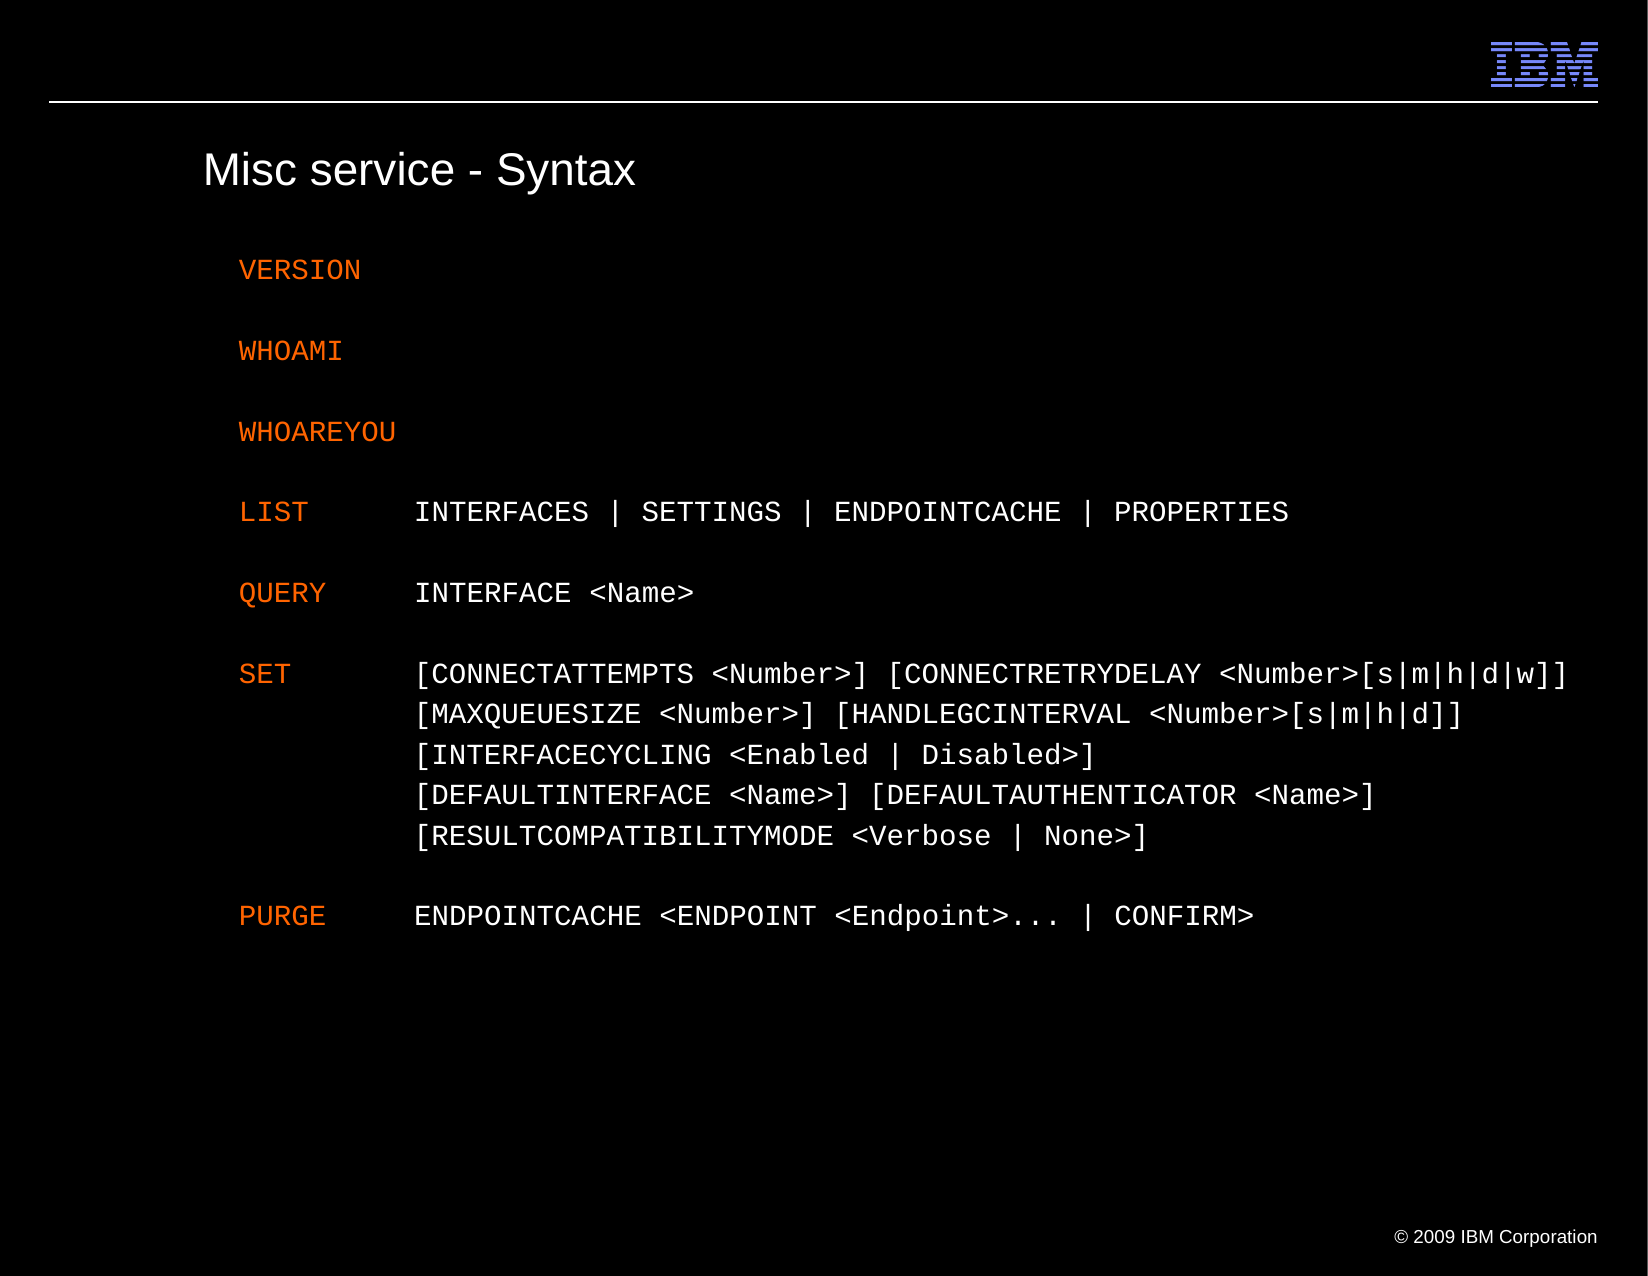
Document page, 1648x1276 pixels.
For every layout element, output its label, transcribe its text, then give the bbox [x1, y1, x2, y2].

text_box VERSION WHOAMI WHOAREYOU LIST INTERFACES | SETTINGS | ENDPOINTCACHE | PROPERTIES QUERY INTERFACE <Name> SET [CONNECTATTEMPTS <Number>] [CONNECTRETRYDELAY <Number>[s|m|h|d|w]] [MAXQUEUESIZE <Number>] [HANDLEGCINTERVAL <Number>[s|m|h|d]] [INTERFACECYCLING <Enabled | Disabled>] [DEFAULTINTERFACE <Name>] [DEFAULTAUTHENTICATOR <Name>] [RESULTCOMPATIBILITYMODE <Verbose | None>] PURGE ENDPOINTCACHE <ENDPOINT <Endpoint>... | CONFIRM> [239, 250, 1648, 932]
title Misc service - Syntax [186, 137, 1648, 231]
picture [1491, 42, 1598, 87]
